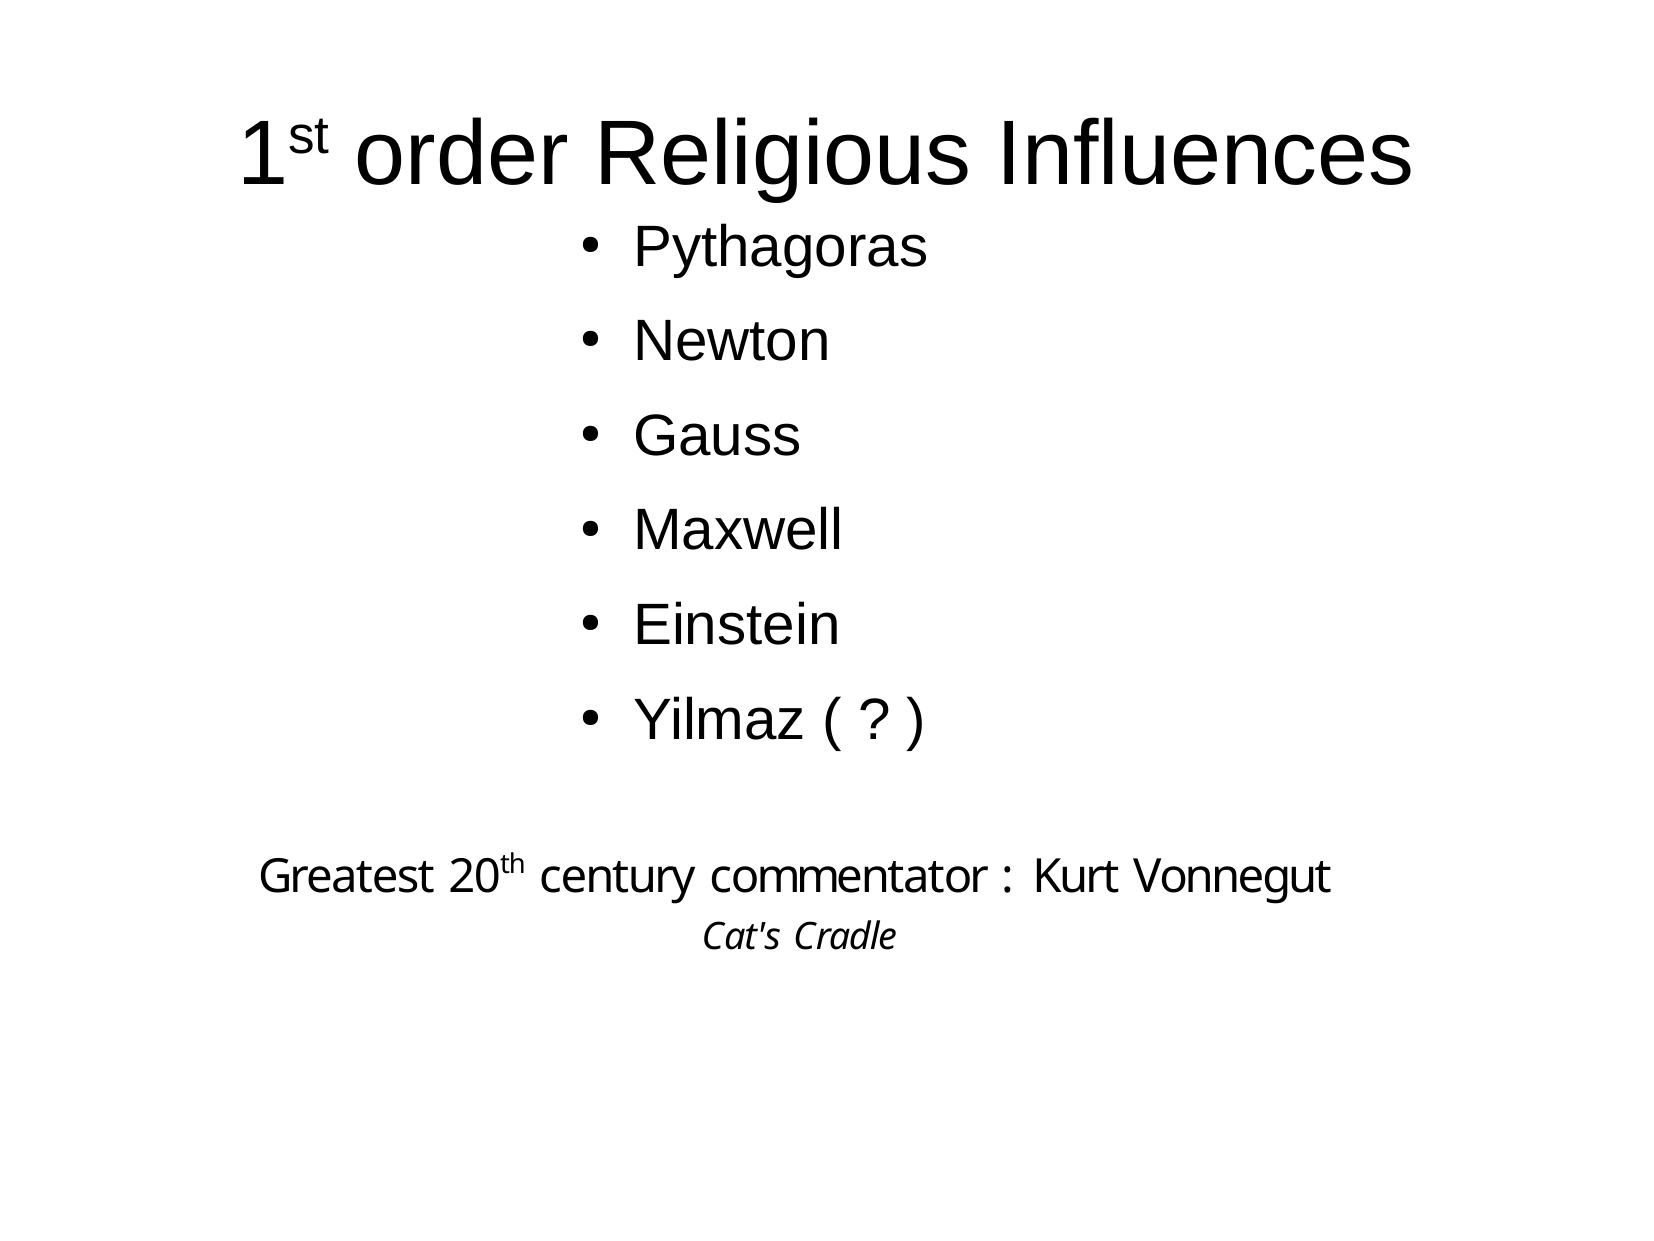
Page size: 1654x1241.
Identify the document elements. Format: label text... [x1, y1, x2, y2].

title 1st order Religious Influences [82, 49, 1571, 257]
chart [49, 772, 1538, 1023]
list Pythagoras Newton Gauss Maxwell Einstein Yilmaz ( ? ) [562, 213, 1126, 751]
